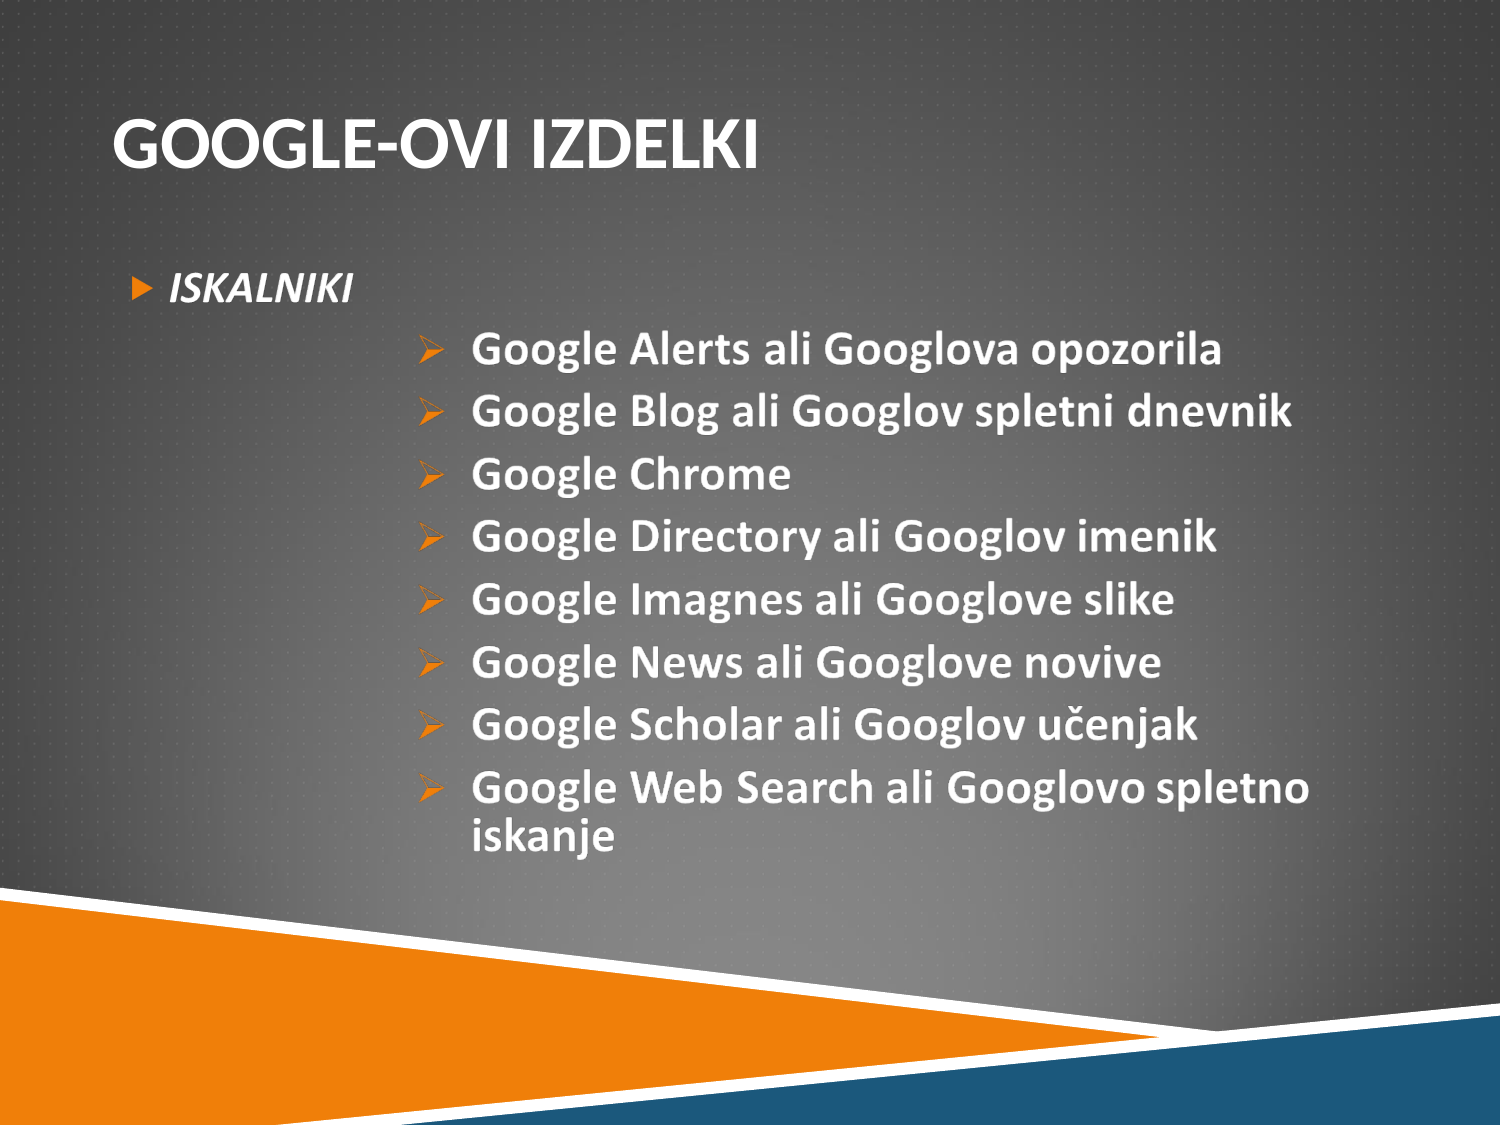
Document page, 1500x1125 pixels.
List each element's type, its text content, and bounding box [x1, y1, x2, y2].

title GOOGLE-OVI IZDELKI [112, 45, 1388, 233]
picture [0, 0, 1500, 1031]
text_box [101, 246, 1389, 895]
